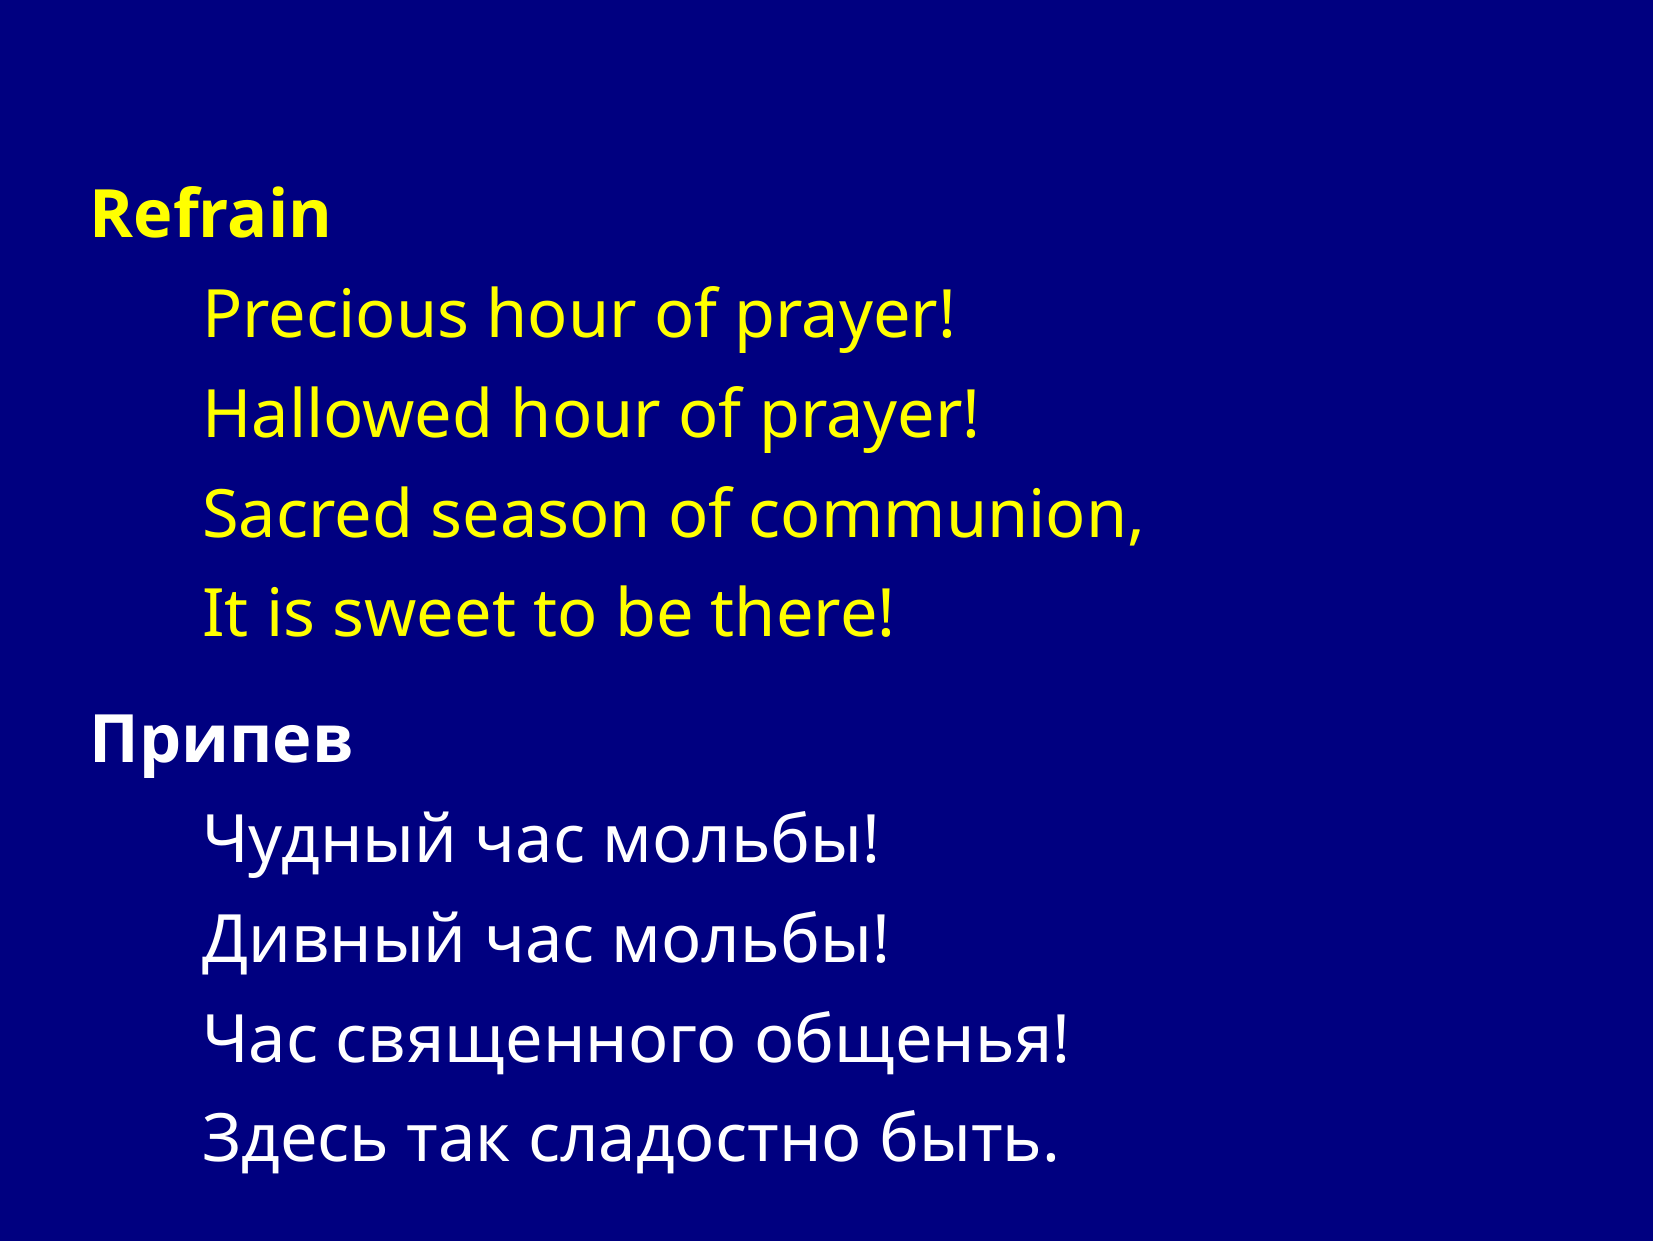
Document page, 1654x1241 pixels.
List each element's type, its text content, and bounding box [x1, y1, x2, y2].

text_box Припев Чудный час мольбы! Дивный час мольбы! Час священного общенья! Здесь так сладостно быть. [75, 675, 1576, 1163]
text_box Refrain Precious hour of prayer! Hallowed hour of prayer! Sacred season of communion, It is sweet to be there! [75, 150, 1576, 638]
